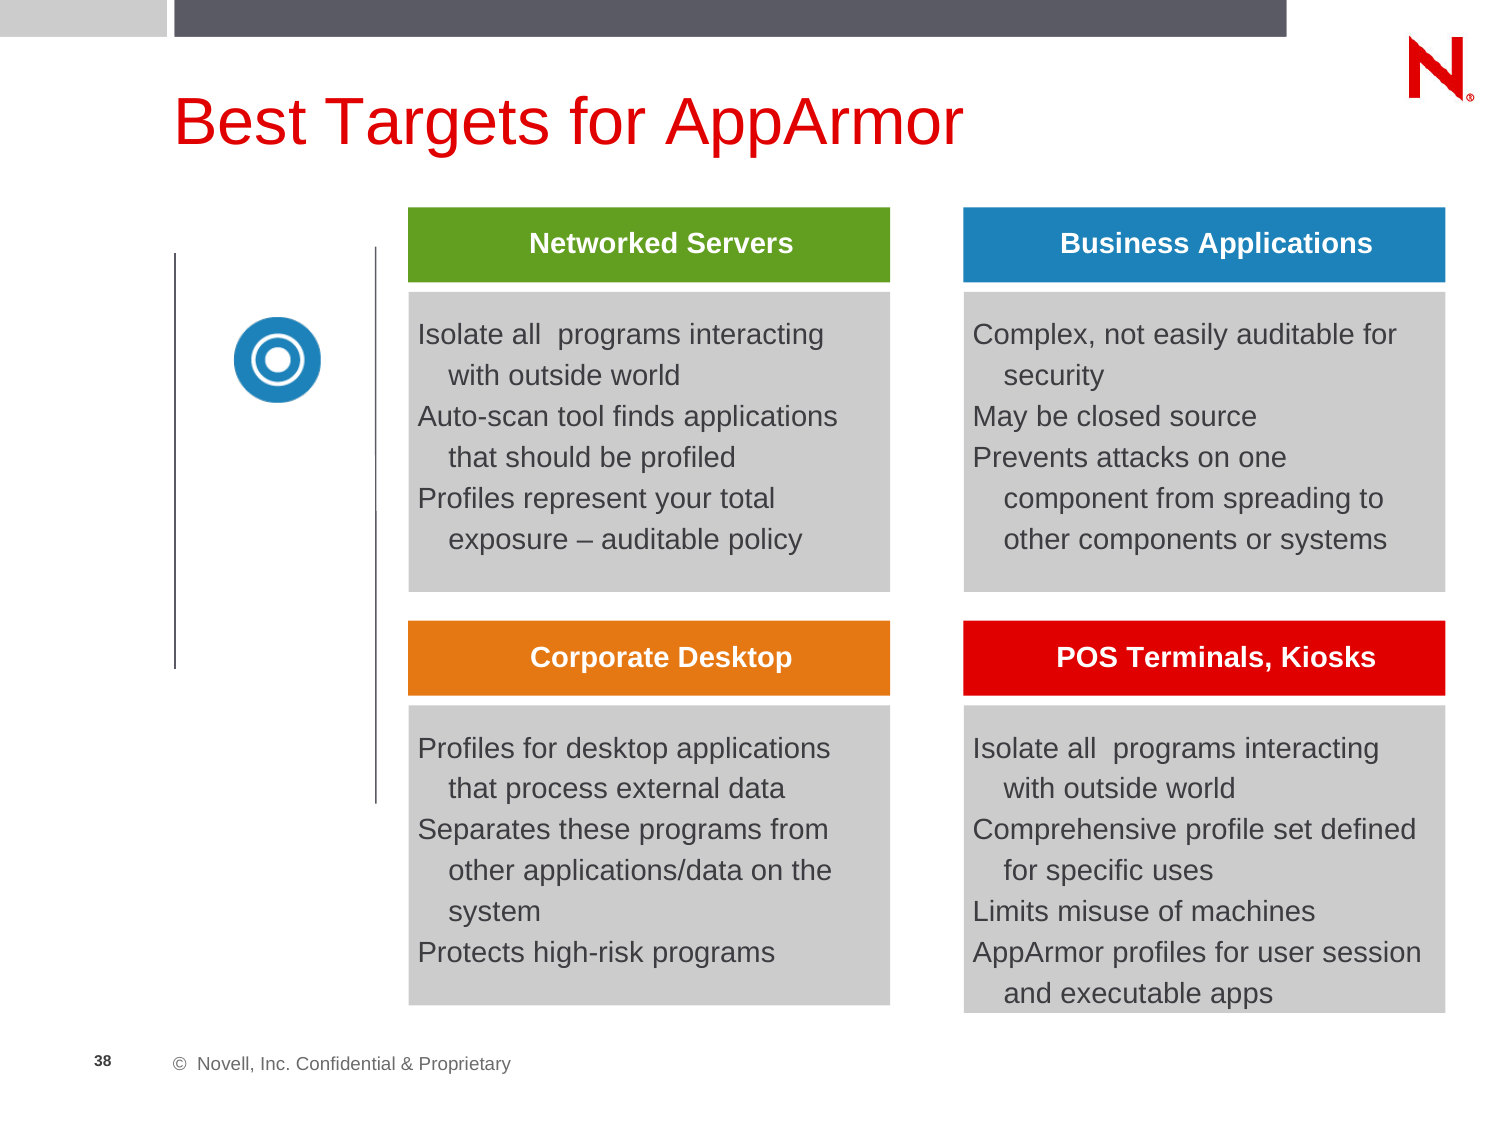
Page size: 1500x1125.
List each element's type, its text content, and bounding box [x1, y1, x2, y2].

text_box Networked Servers [480, 222, 843, 268]
list Isolate all programs interacting with outside world Auto-scan tool finds applications that should be profiled Profiles represent your total exposure – auditable policy [408, 291, 891, 592]
picture [233, 316, 322, 404]
text_box Corporate Desktop [480, 635, 843, 681]
title Best Targets for AppArmor [173, 41, 1395, 205]
list Complex, not easily auditable for security May be closed source Prevents attacks on one component from spreading to other components or systems [963, 291, 1446, 592]
text_box Business Applications [1035, 222, 1399, 268]
text_box POS Terminals, Kiosks [1035, 635, 1399, 681]
list Profiles for desktop applications that process external data Separates these programs from other applications/data on the system Protects high-risk programs [408, 705, 891, 1006]
picture [1404, 32, 1477, 105]
text_box [963, 620, 1446, 696]
text_box [408, 620, 891, 696]
text_box [408, 207, 891, 283]
text_box [963, 207, 1446, 283]
list Isolate all programs interacting with outside world Comprehensive profile set defined for specific uses Limits misuse of machines AppArmor profiles for user session and executable apps [963, 705, 1446, 1006]
